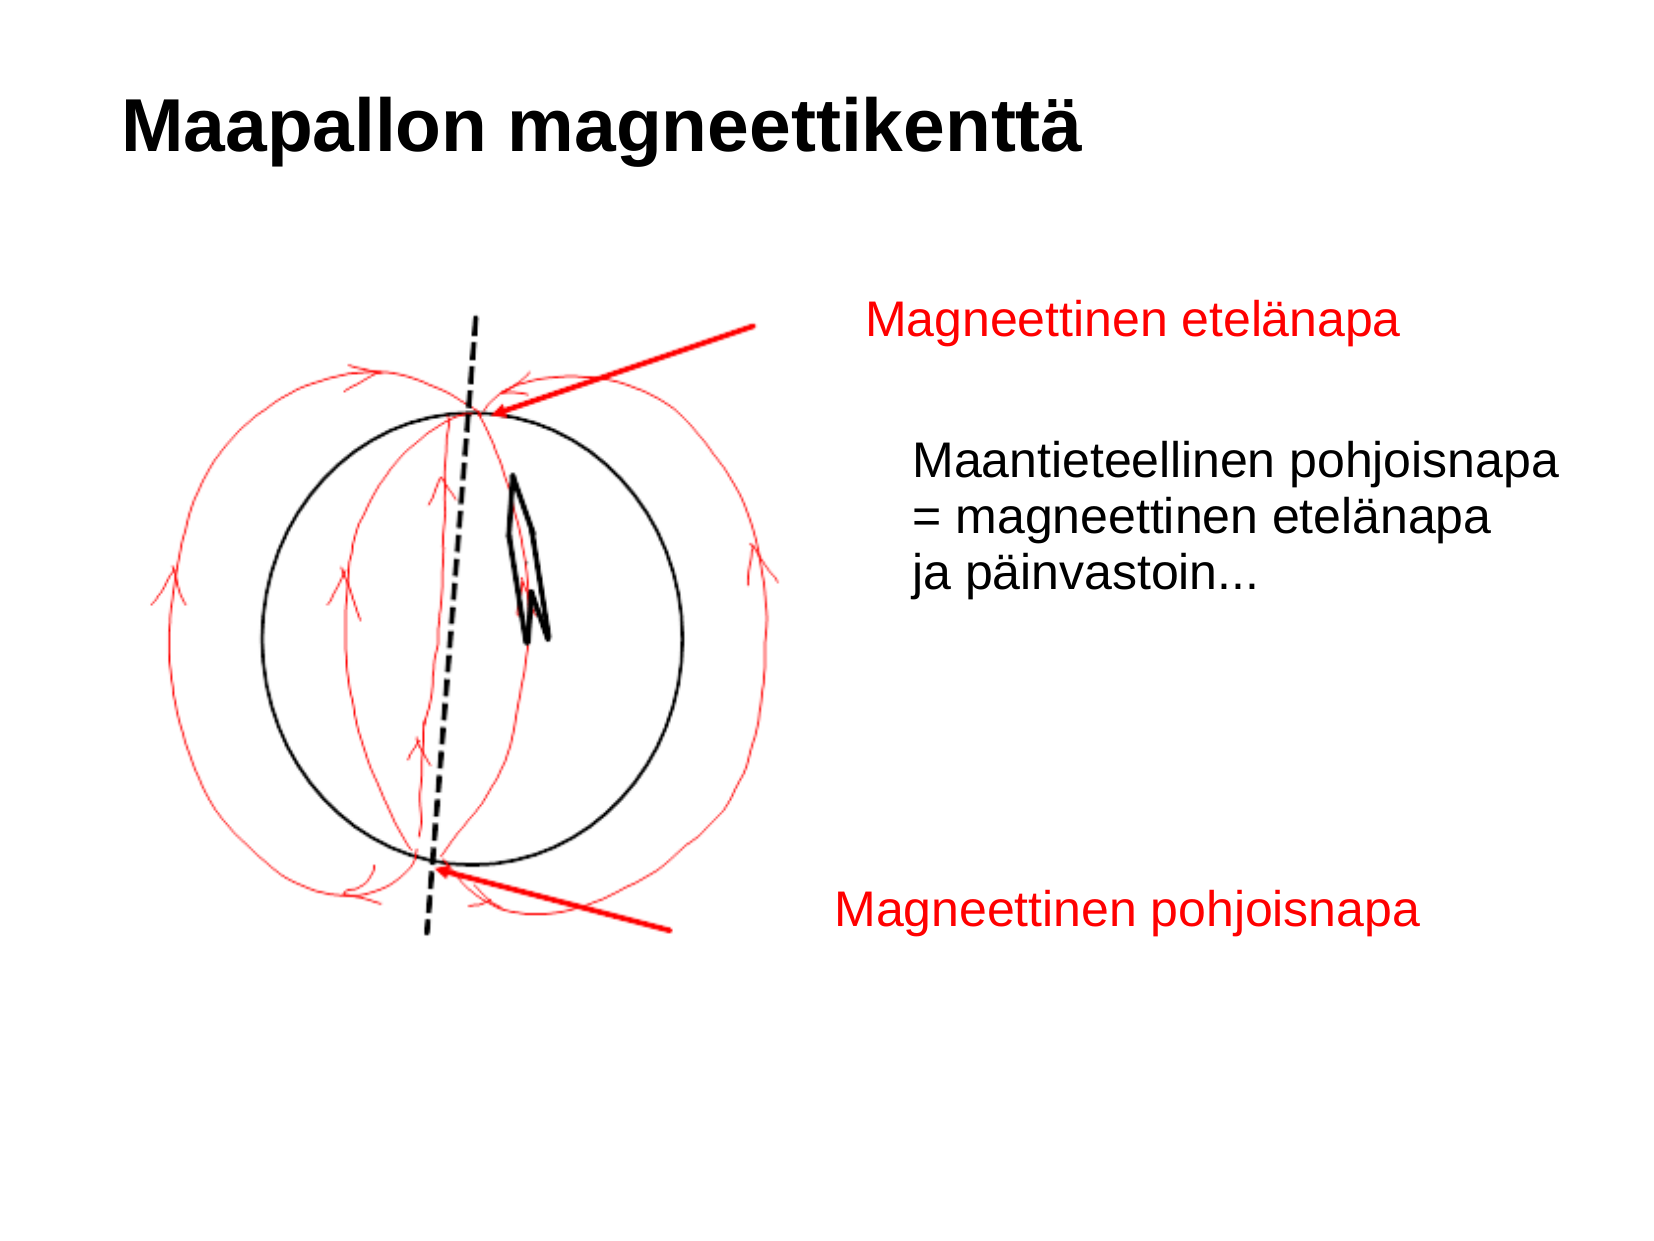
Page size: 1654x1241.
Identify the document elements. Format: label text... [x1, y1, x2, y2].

text_box Maantieteellinen pohjoisnapa = magneettinen etelänapa ja päinvastoin... [897, 425, 1583, 732]
text_box Magneettinen pohjoisnapa [819, 874, 1583, 1001]
text_box Maapallon magneettikenttä [106, 75, 1251, 213]
text_box Magneettinen etelänapa [850, 283, 1648, 410]
picture [125, 259, 807, 971]
